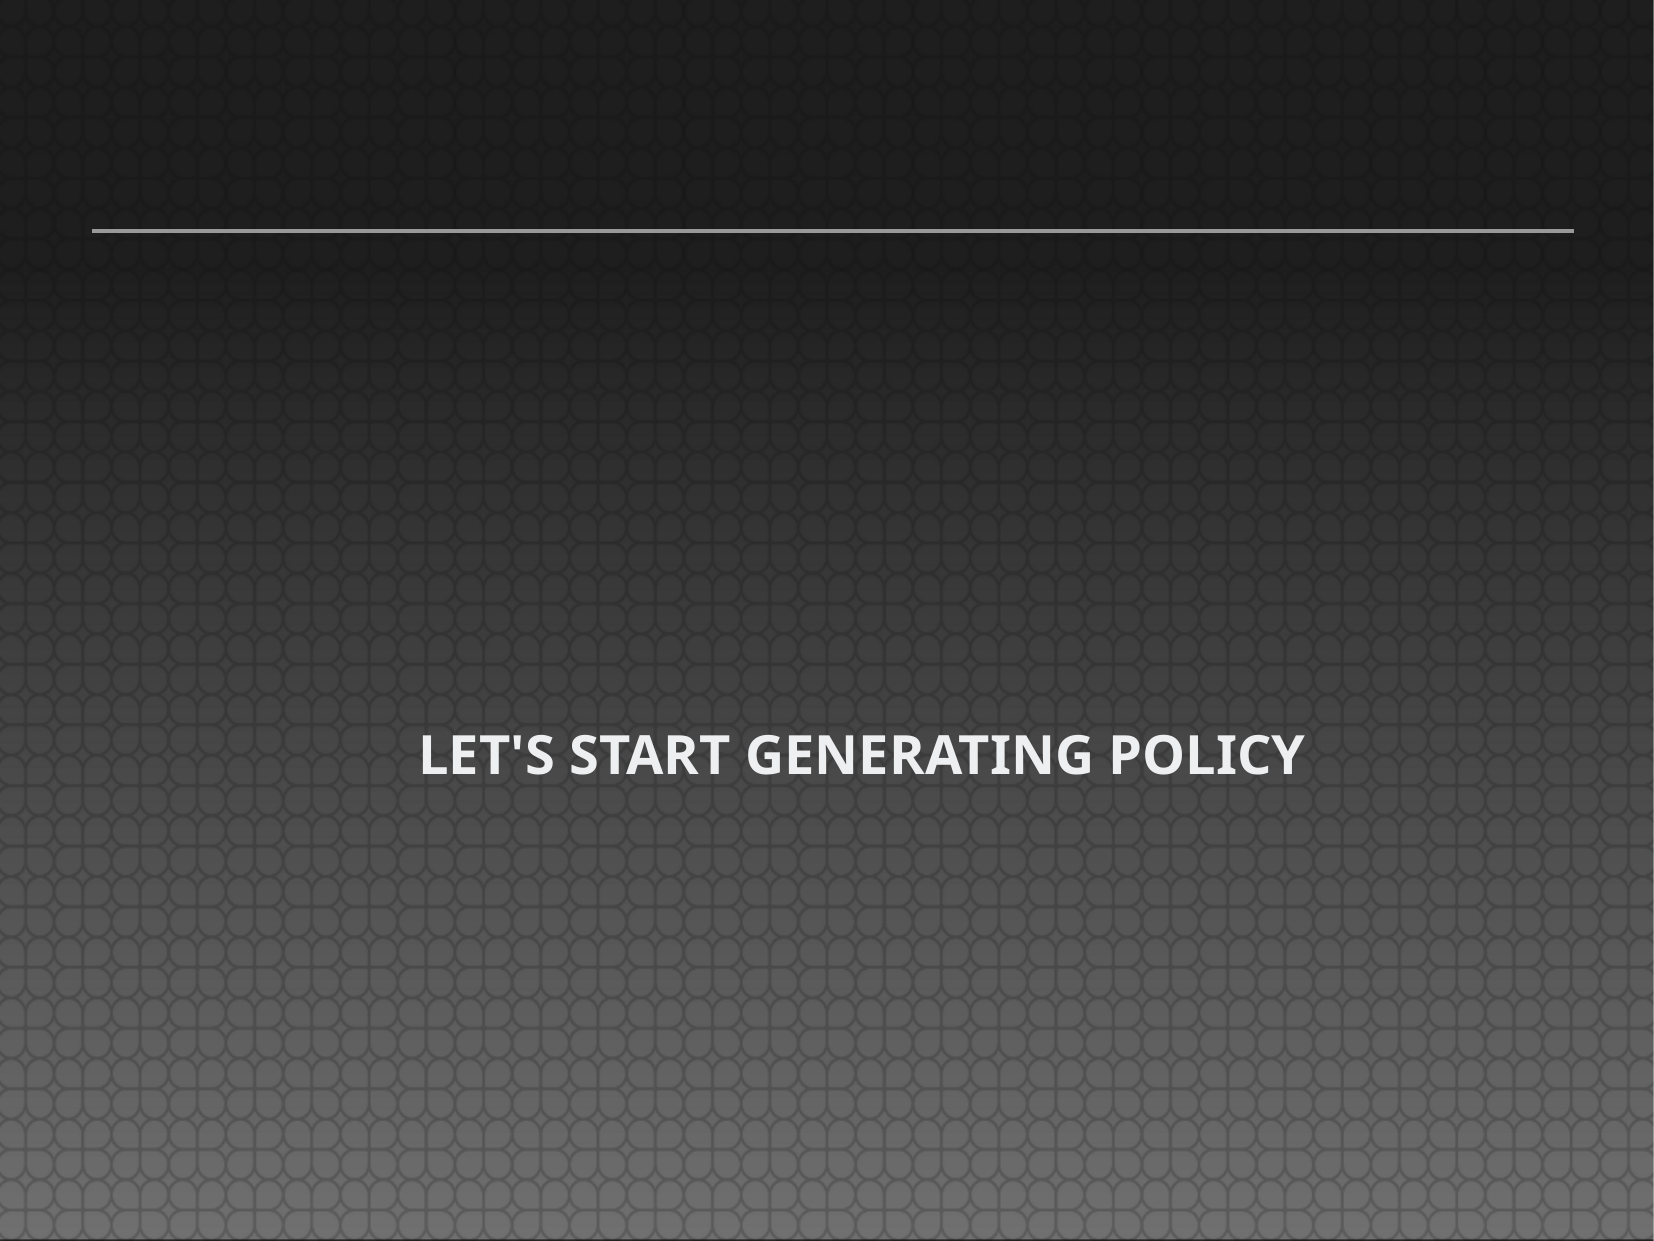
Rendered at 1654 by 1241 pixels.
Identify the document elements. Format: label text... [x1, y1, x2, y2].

list LET'S START GENERATING POLICY [82, 296, 1571, 1241]
picture [0, 0, 1654, 1241]
